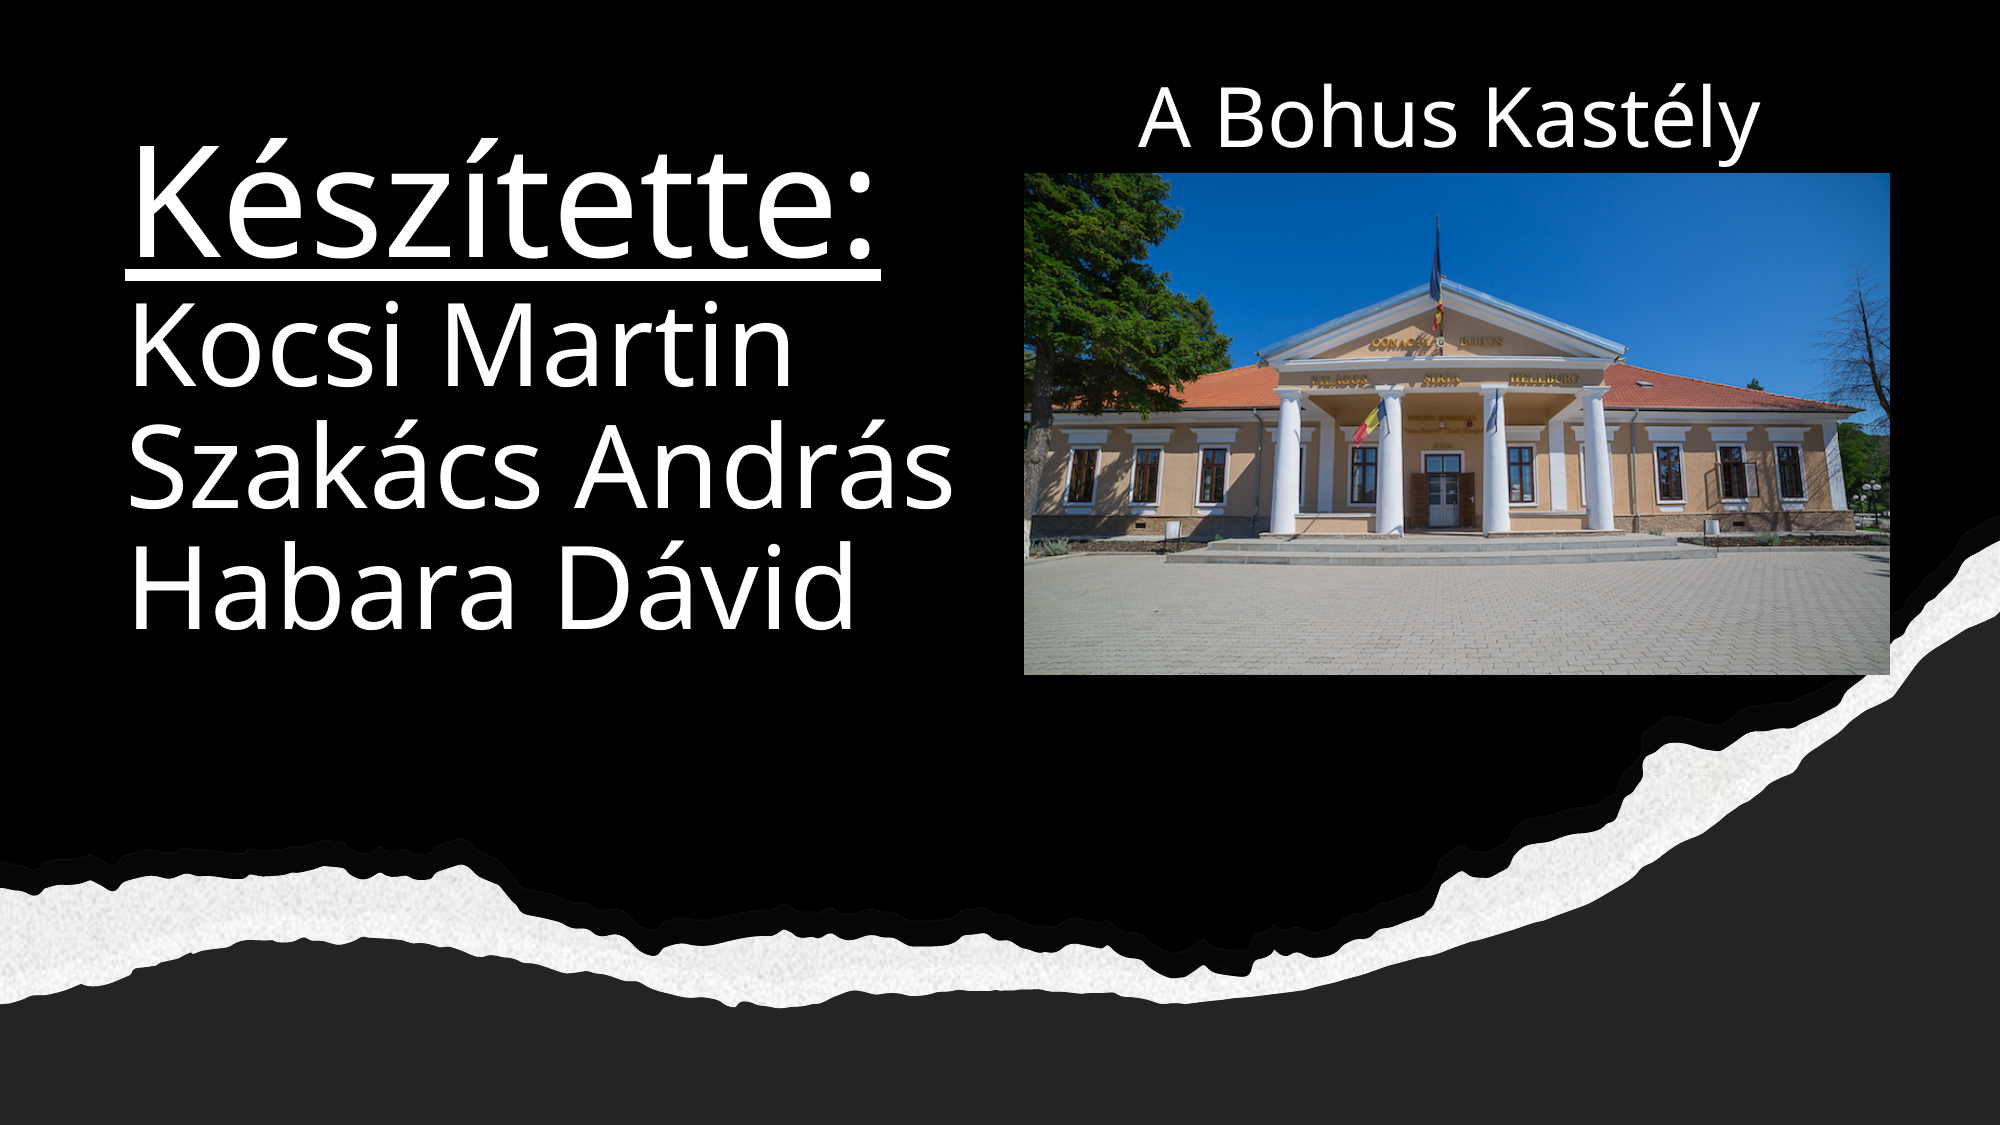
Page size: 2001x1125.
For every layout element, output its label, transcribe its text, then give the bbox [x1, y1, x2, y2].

text_box [0, 0, 2000, 1125]
text_box A Bohus Kastély [1101, 56, 1890, 174]
text_box Készítette: Kocsi Martin Szakács András Habara Dávid [110, 130, 1101, 659]
picture [1024, 173, 1890, 675]
